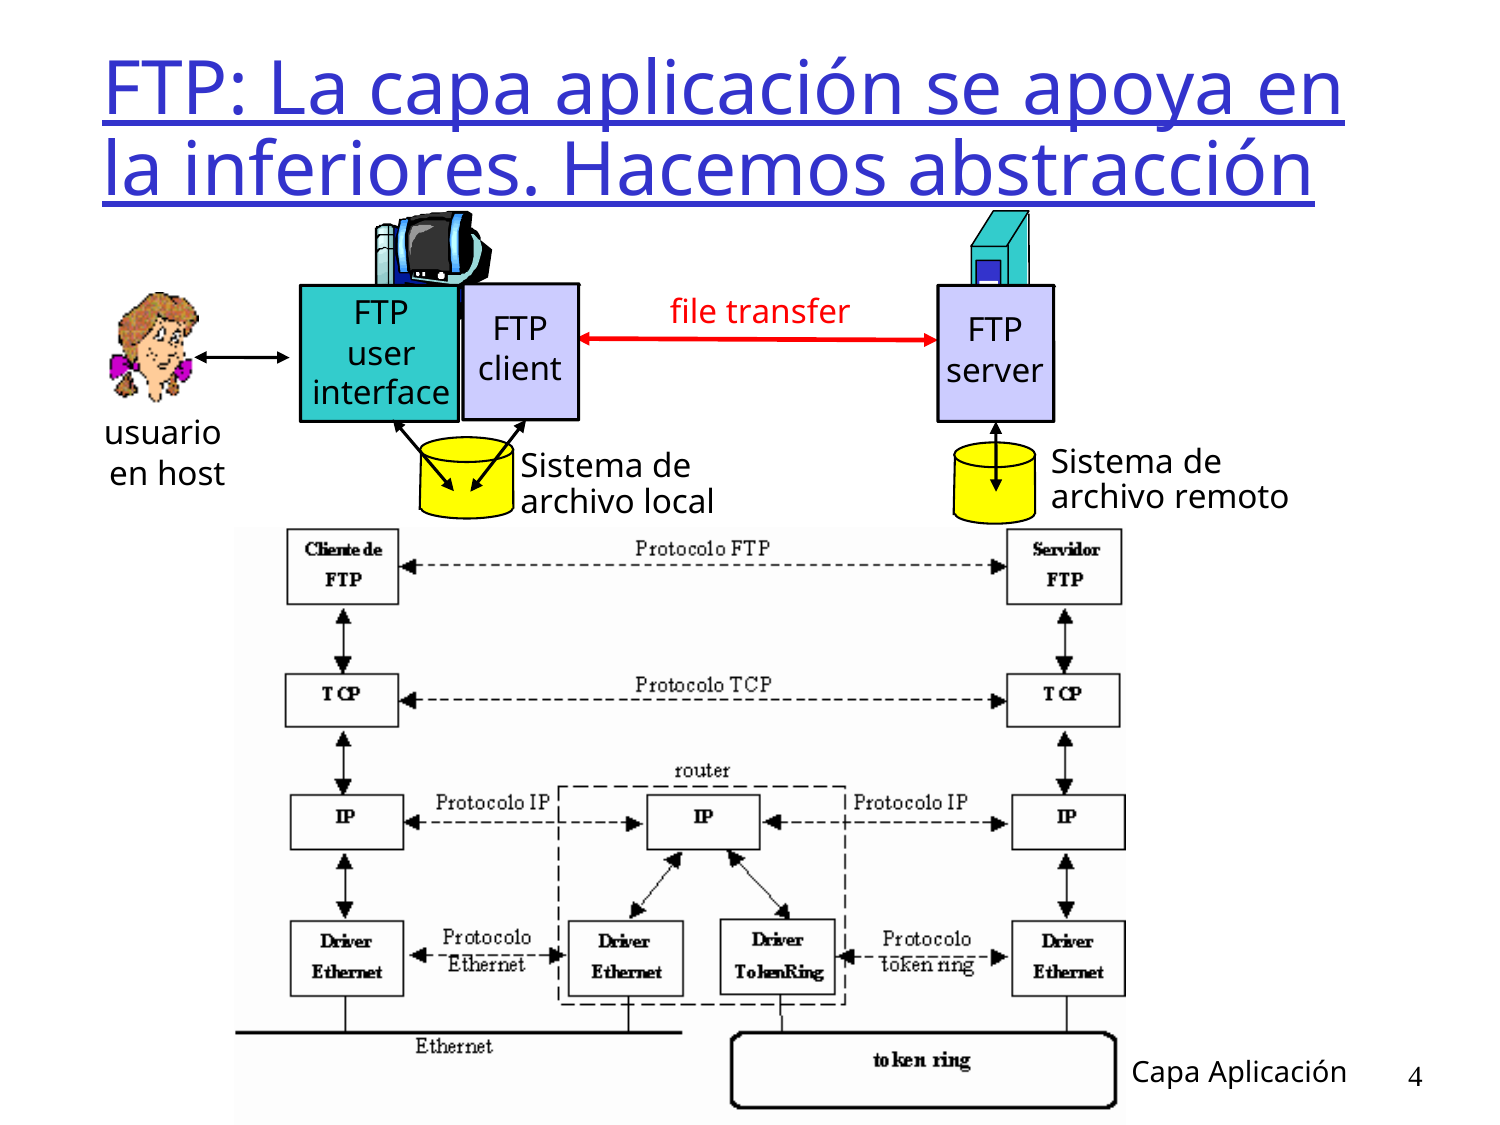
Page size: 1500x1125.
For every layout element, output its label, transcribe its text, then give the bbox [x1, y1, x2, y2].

text_box [420, 437, 505, 519]
text_box [954, 442, 1035, 524]
text_box [938, 210, 1054, 305]
text_box Sistema de archivo local [505, 440, 756, 527]
text_box [938, 397, 1054, 422]
text_box Sistema de archivo remoto [1036, 436, 1342, 524]
picture [106, 292, 199, 407]
text_box file transfer [579, 286, 938, 339]
text_box FTP user interface [285, 288, 478, 420]
text_box [300, 225, 579, 420]
text_box FTP server [931, 305, 1060, 397]
picture [234, 527, 1126, 1125]
text_box FTP: La capa aplicación se apoya en la inferiores. Hacemos abstracción [87, 37, 1363, 225]
text_box usuario en host [87, 408, 248, 500]
text_box FTP client [463, 303, 578, 396]
